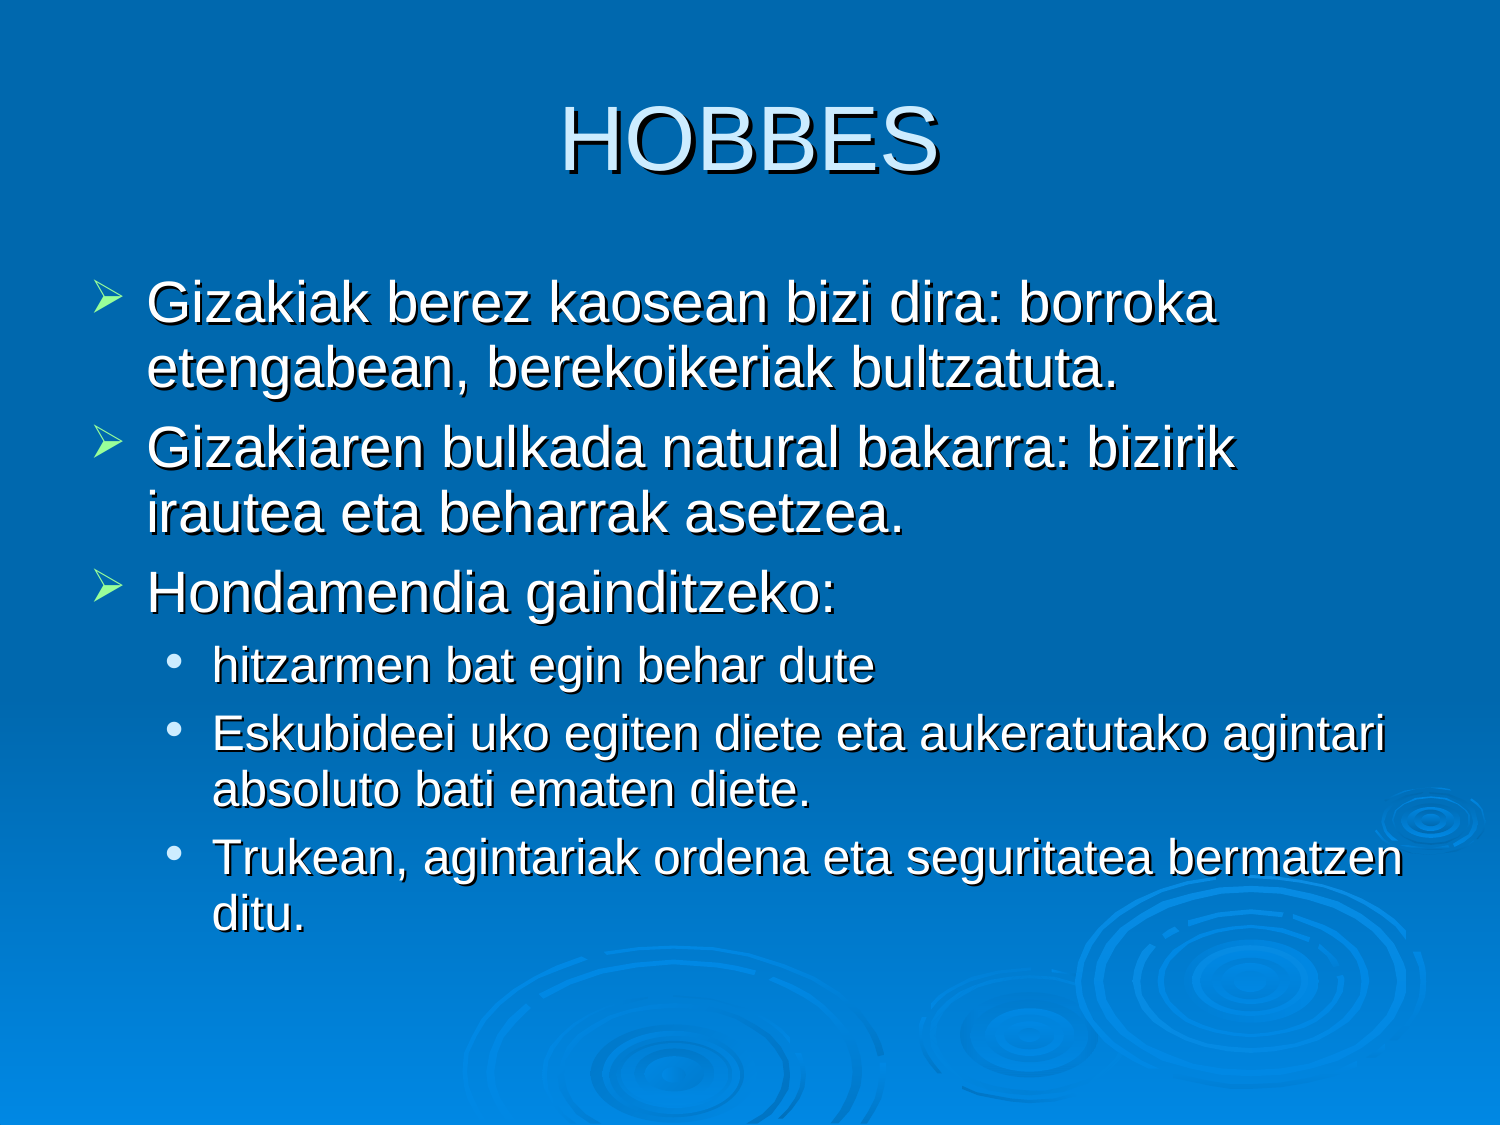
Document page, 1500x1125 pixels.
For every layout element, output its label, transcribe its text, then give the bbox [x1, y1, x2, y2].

title HOBBES [75, 45, 1426, 233]
list Gizakiak berez kaosean bizi dira: borroka etengabean, berekoikeriak bultzatuta. Gizakiaren bulkada natural bakarra: bizirik irautea eta beharrak asetzea. Hondamendia gainditzeko: hitzarmen bat egin behar dute Eskubideei uko egiten diete eta aukeratutako agintari absoluto bati ematen diete. Trukean, agintariak ordena eta seguritatea bermatzen ditu. [75, 262, 1426, 1006]
